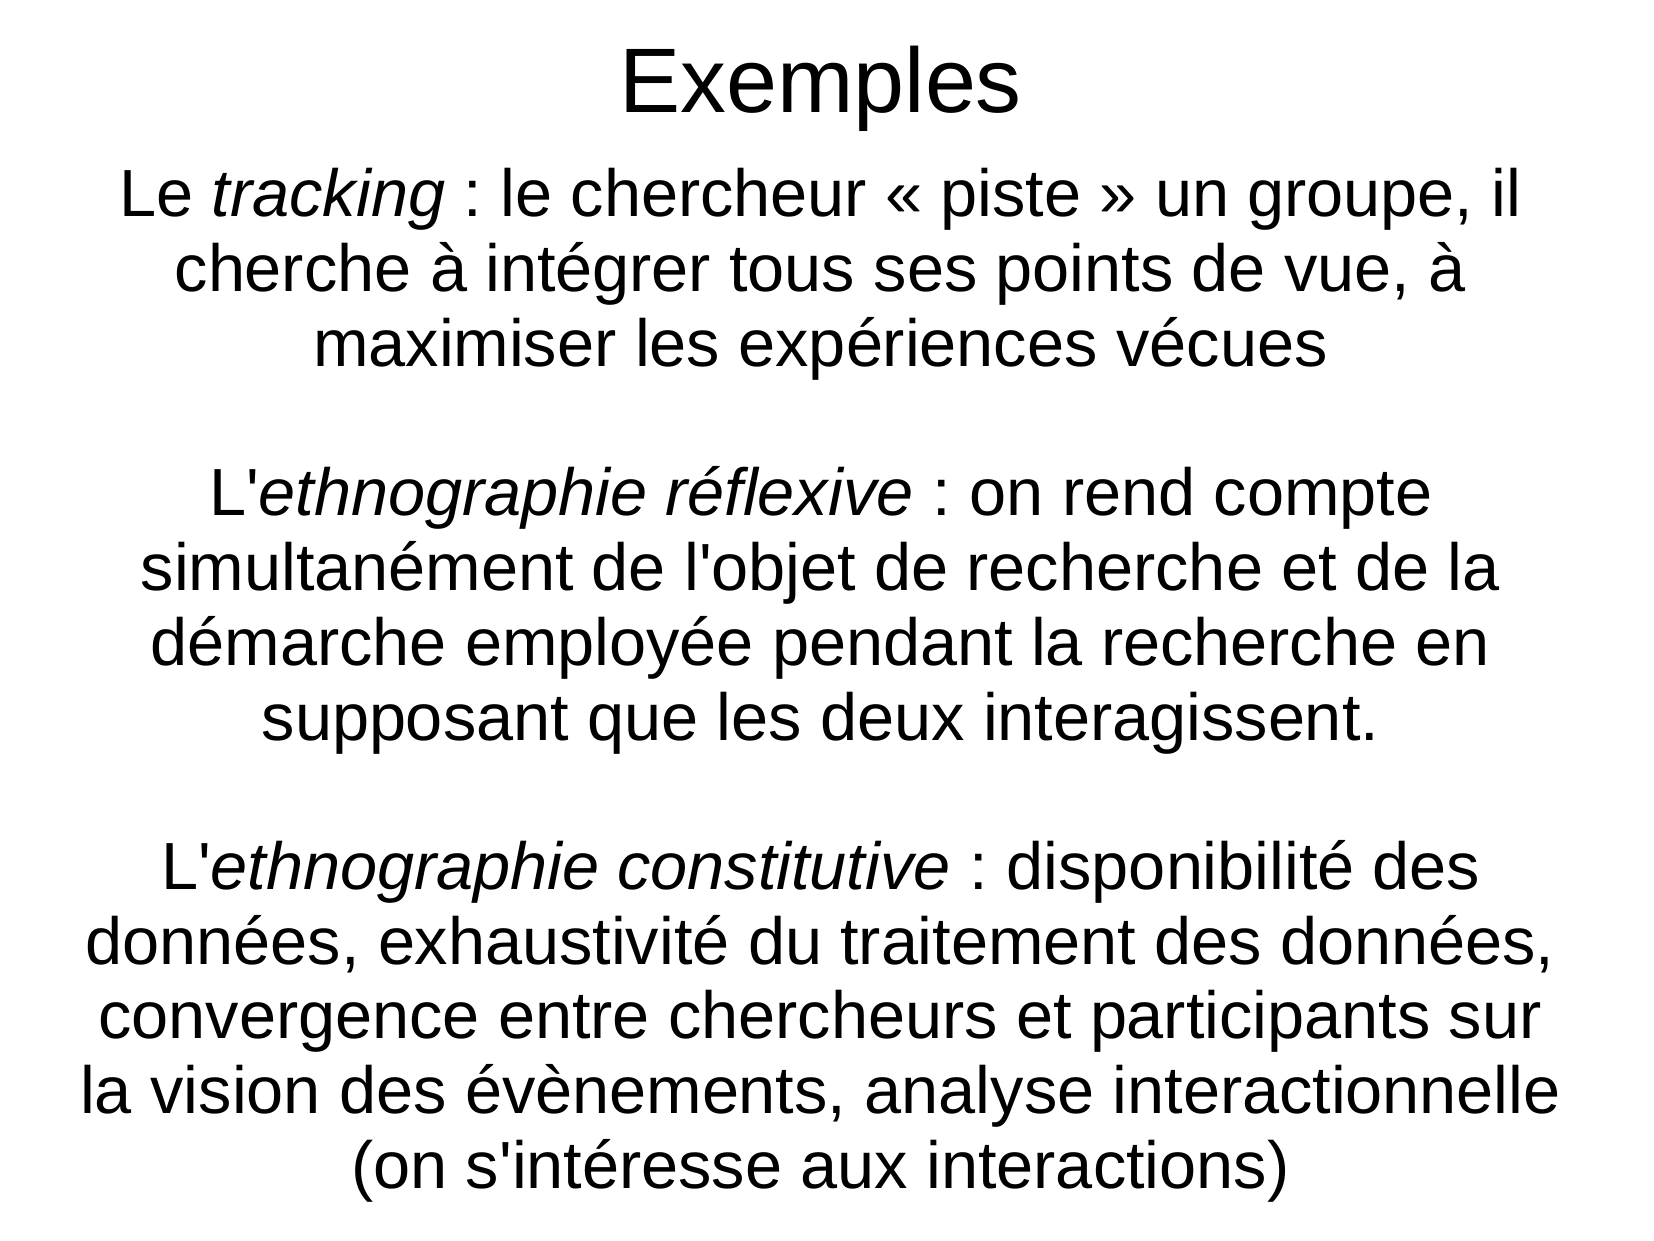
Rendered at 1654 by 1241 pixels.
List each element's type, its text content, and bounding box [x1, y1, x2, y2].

title Exemples [76, 0, 1565, 156]
subtitle Le tracking : le chercheur « piste » un groupe, il cherche à intégrer tous ses points de vue, à maximiser les expériences vécues L'ethnographie réflexive : on rend compte simultanément de l'objet de recherche et de la démarche employée pendant la recherche en supposant que les deux interagissent. L'ethnographie constitutive : disponibilité des données, exhaustivité du traitement des données, convergence entre chercheurs et participants sur la vision des évènements, analyse interactionnelle (on s'intéresse aux interactions) [76, 156, 1565, 1203]
